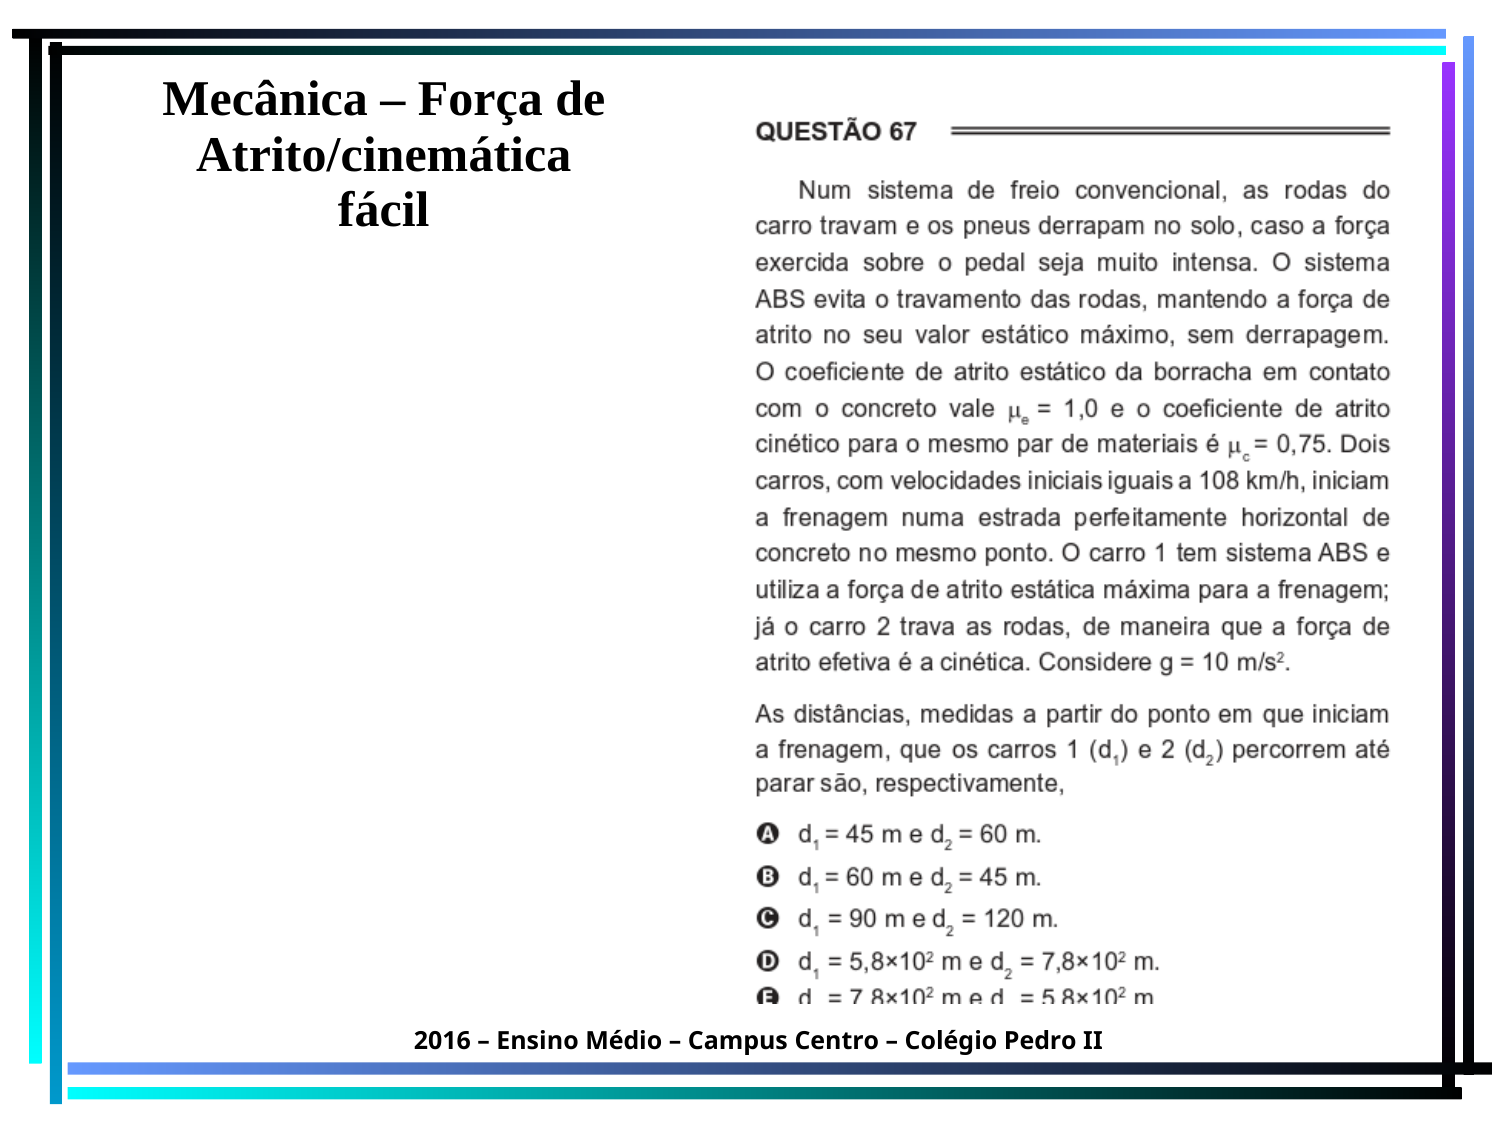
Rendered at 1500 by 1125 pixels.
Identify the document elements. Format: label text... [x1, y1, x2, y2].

title Mecânica – Força de Atrito/cinemática fácil [35, 59, 733, 142]
text_box 2016 – Ensino Médio – Campus Centro – Colégio Pedro II [399, 1018, 1119, 1064]
picture [0, 0, 1500, 1125]
